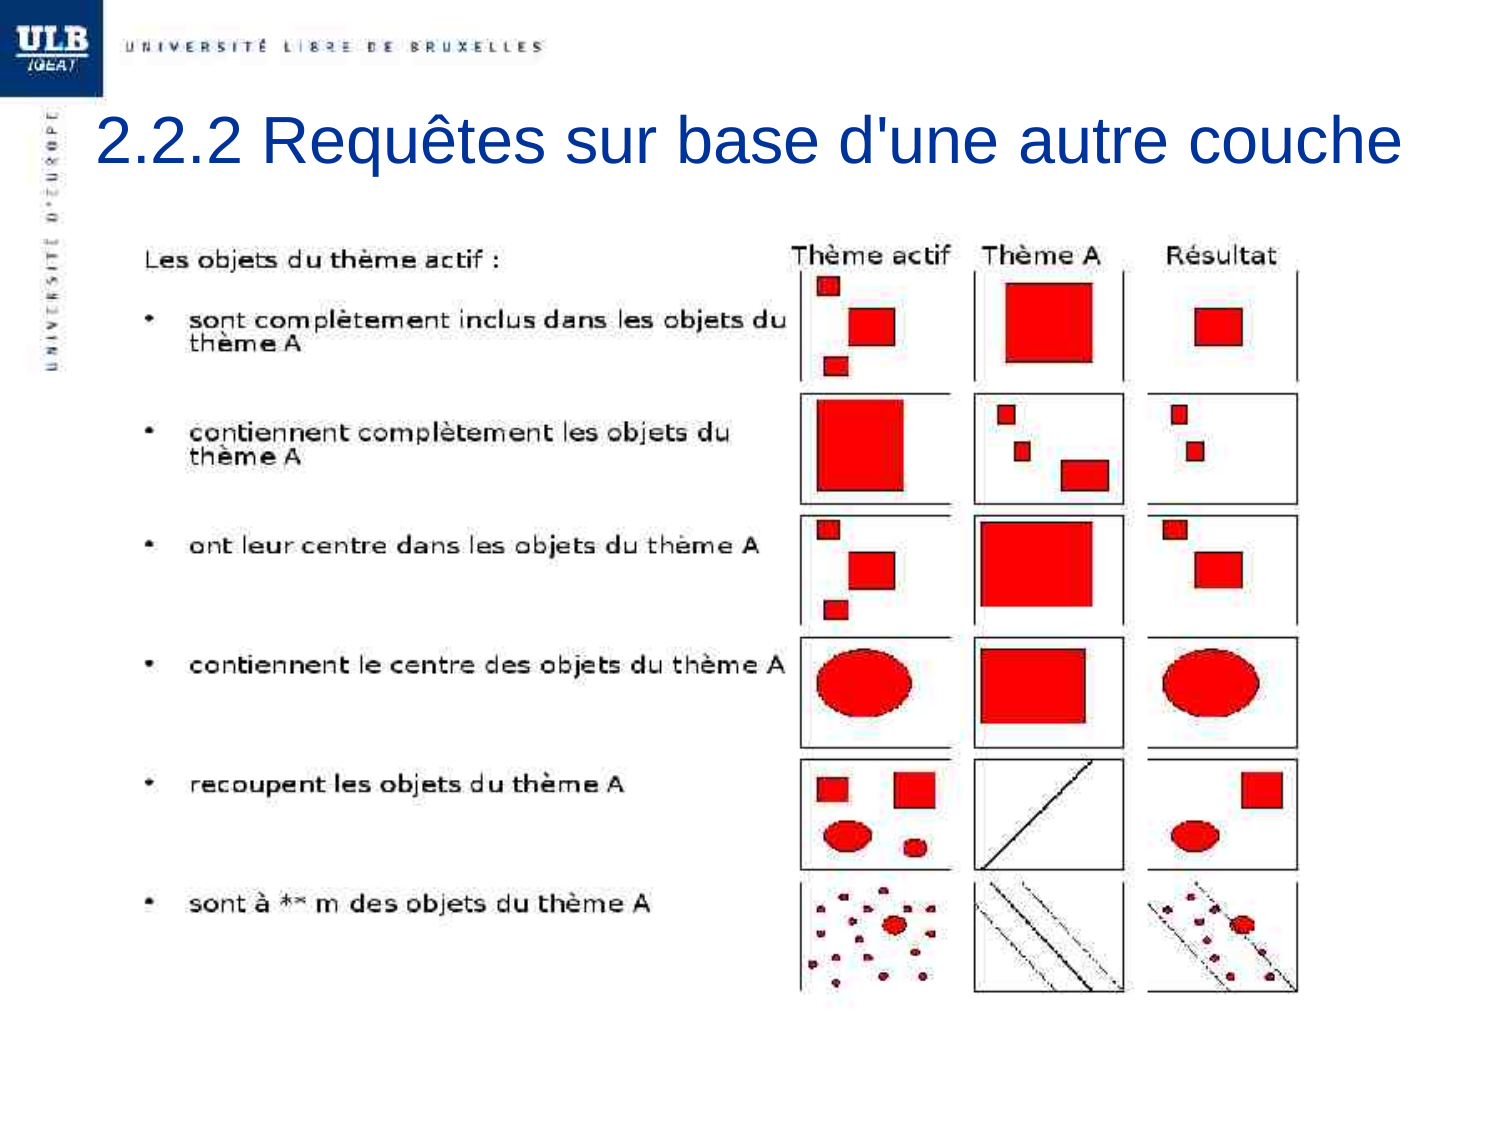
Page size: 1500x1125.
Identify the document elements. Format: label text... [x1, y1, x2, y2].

text_box 2.2.2 Requêtes sur base d'une autre couche [75, 28, 1425, 249]
picture [0, 0, 1500, 1125]
